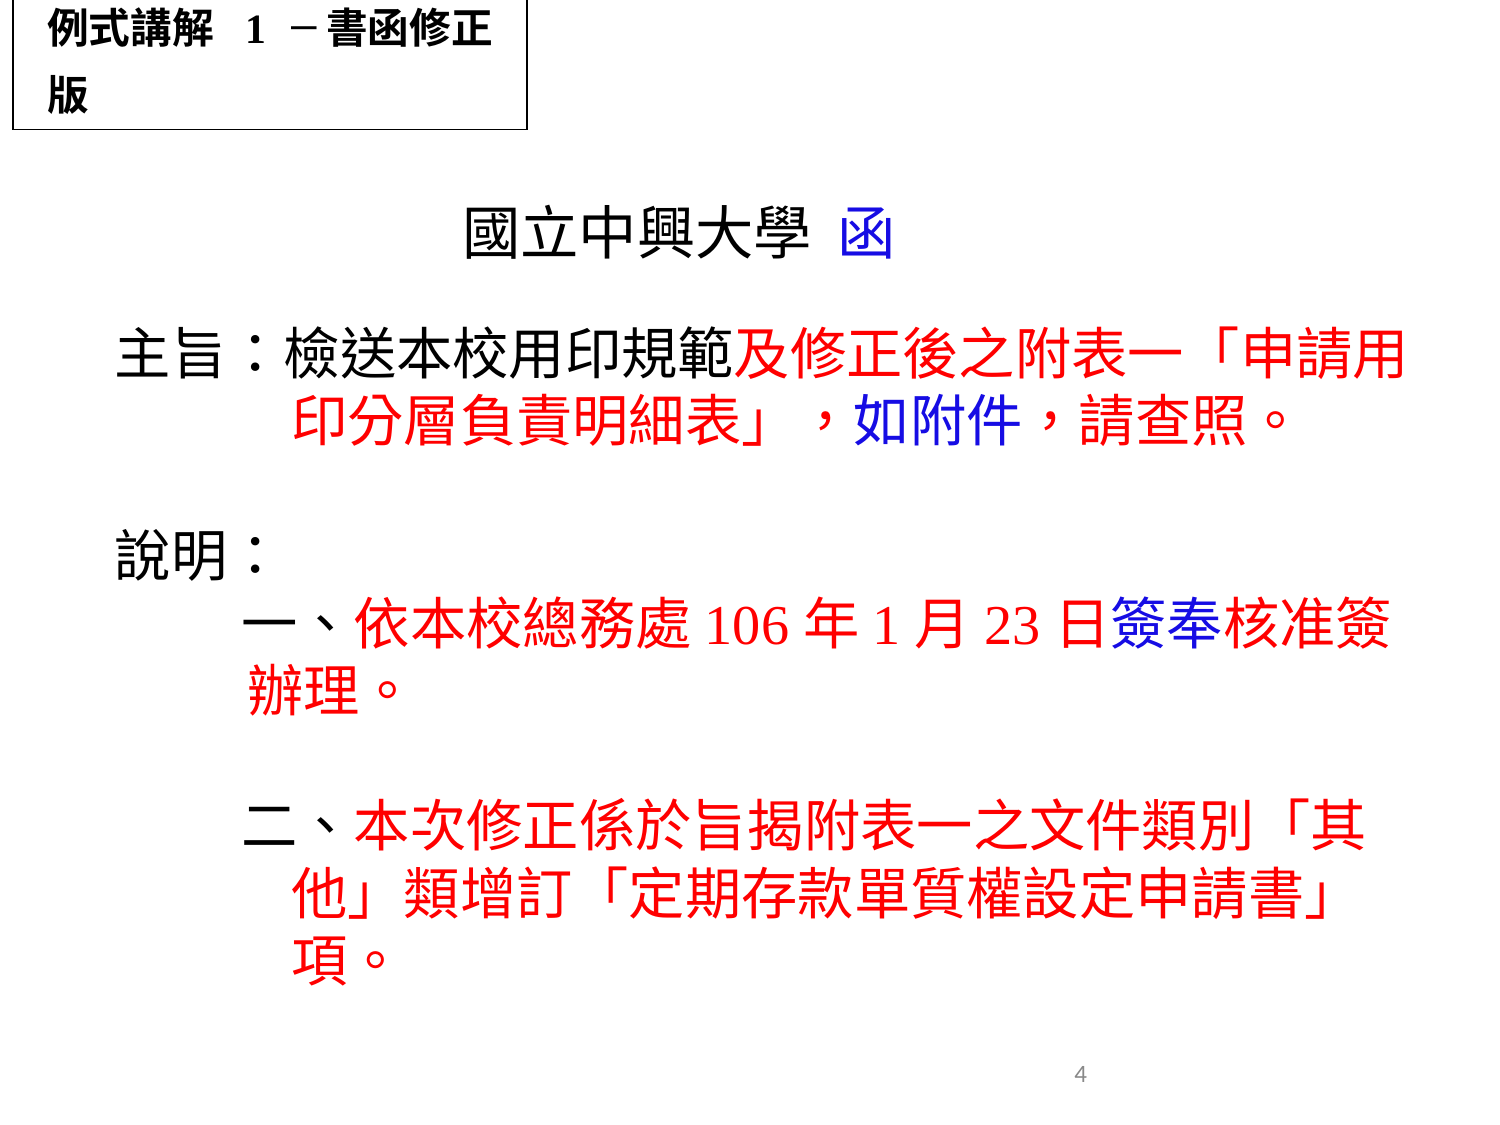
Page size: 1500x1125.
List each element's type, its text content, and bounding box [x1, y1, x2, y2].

text_box 4 [1059, 1042, 1397, 1103]
text_box 例式講解 1 ─書函修正版 [13, 18, 528, 105]
text_box 主旨：檢送本校用印規範及修正後之附表一「申請用印分層負責明細表」，如附件，請查照。 說明： 一、依本校總務處106年1月23日簽奉核准簽辦理。 二、本次修正係於旨揭附表一之文件類別「其他」類增訂「定期存款單質權設定申請書」項。 [100, 310, 1425, 1001]
text_box 國立中興大學 函 [448, 188, 911, 273]
